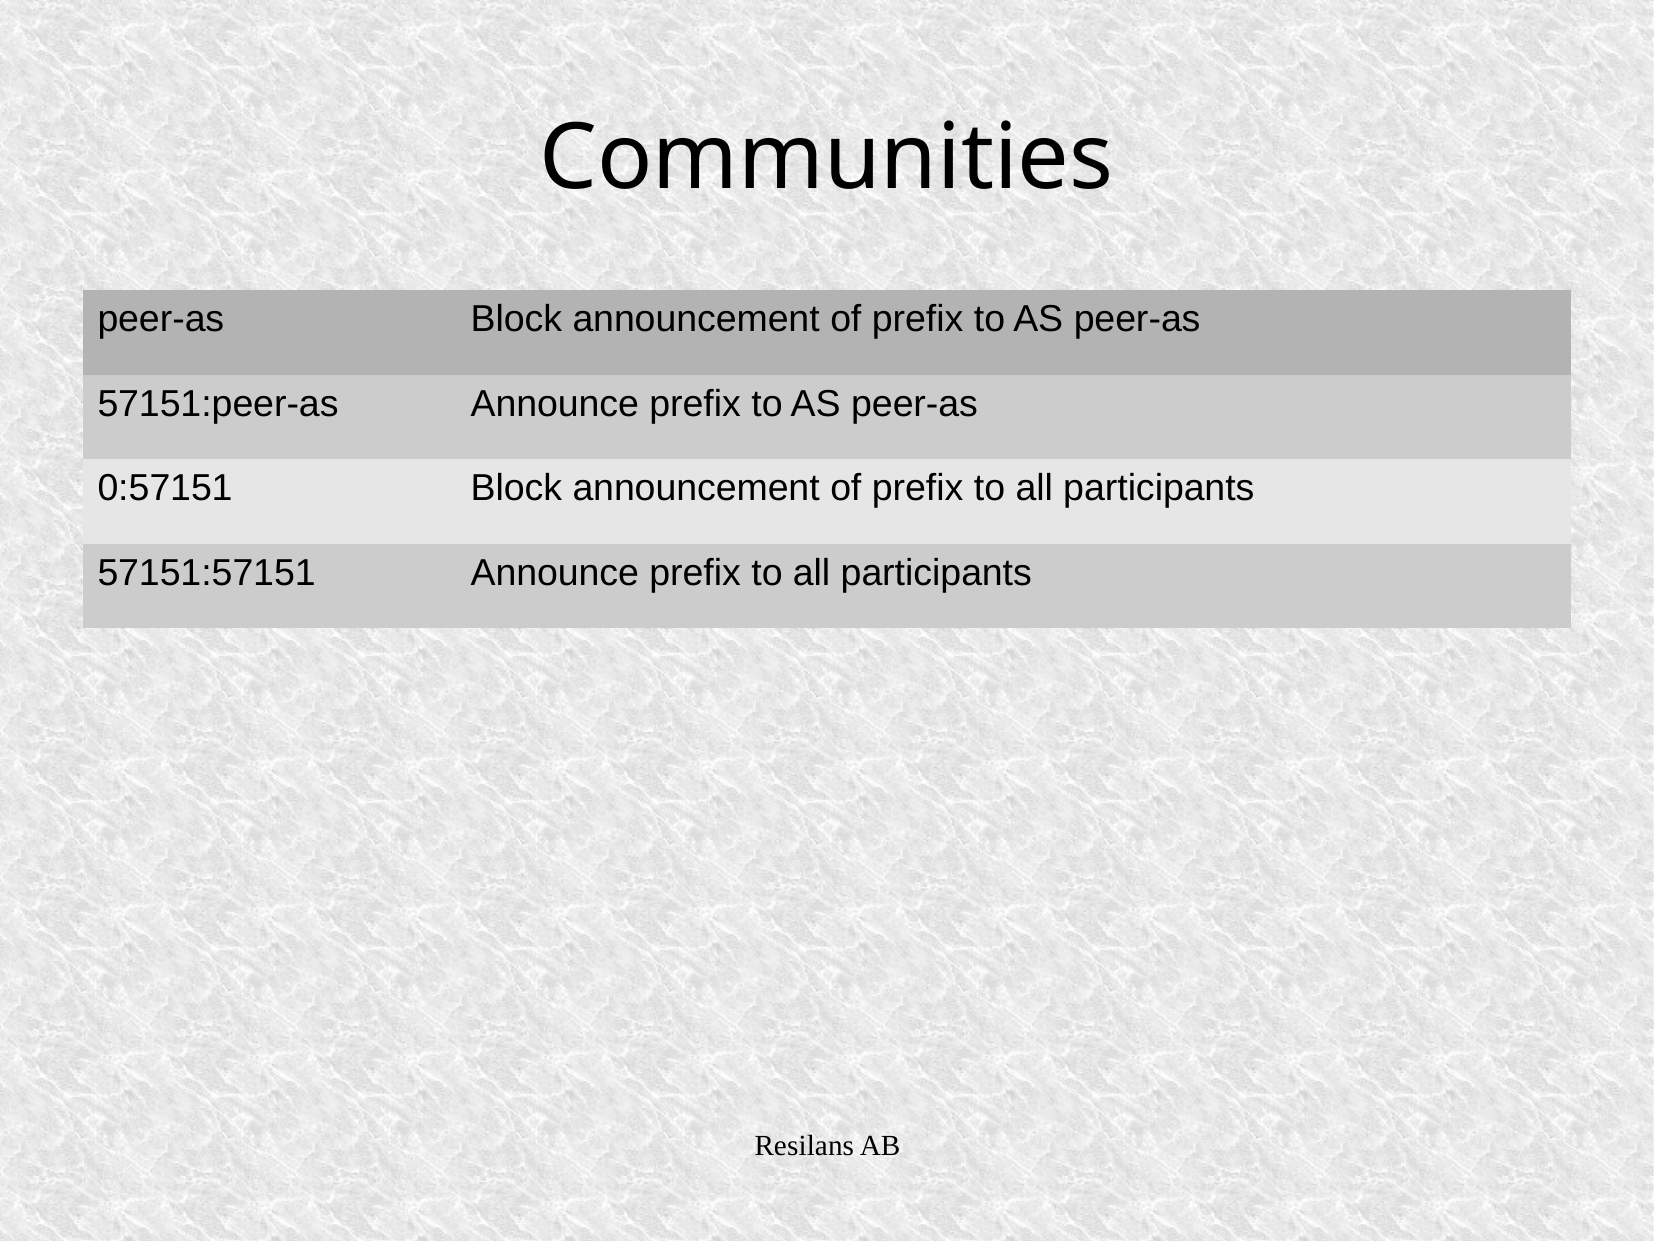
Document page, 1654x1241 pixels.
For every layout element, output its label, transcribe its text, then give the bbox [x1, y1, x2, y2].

table_header peer-as [83, 290, 456, 375]
table_cell Block announcement of prefix to all participants [456, 459, 1571, 544]
title Communities [82, 49, 1571, 257]
table_cell 0:57151 [83, 459, 456, 544]
table_cell 57151:57151 [83, 544, 456, 628]
table_cell 57151:peer-as [83, 375, 456, 459]
table_cell Announce prefix to all participants [456, 544, 1571, 628]
picture [0, 0, 1654, 1241]
table_header Block announcement of prefix to AS peer-as [456, 290, 1571, 375]
table_cell Announce prefix to AS peer-as [456, 375, 1571, 459]
